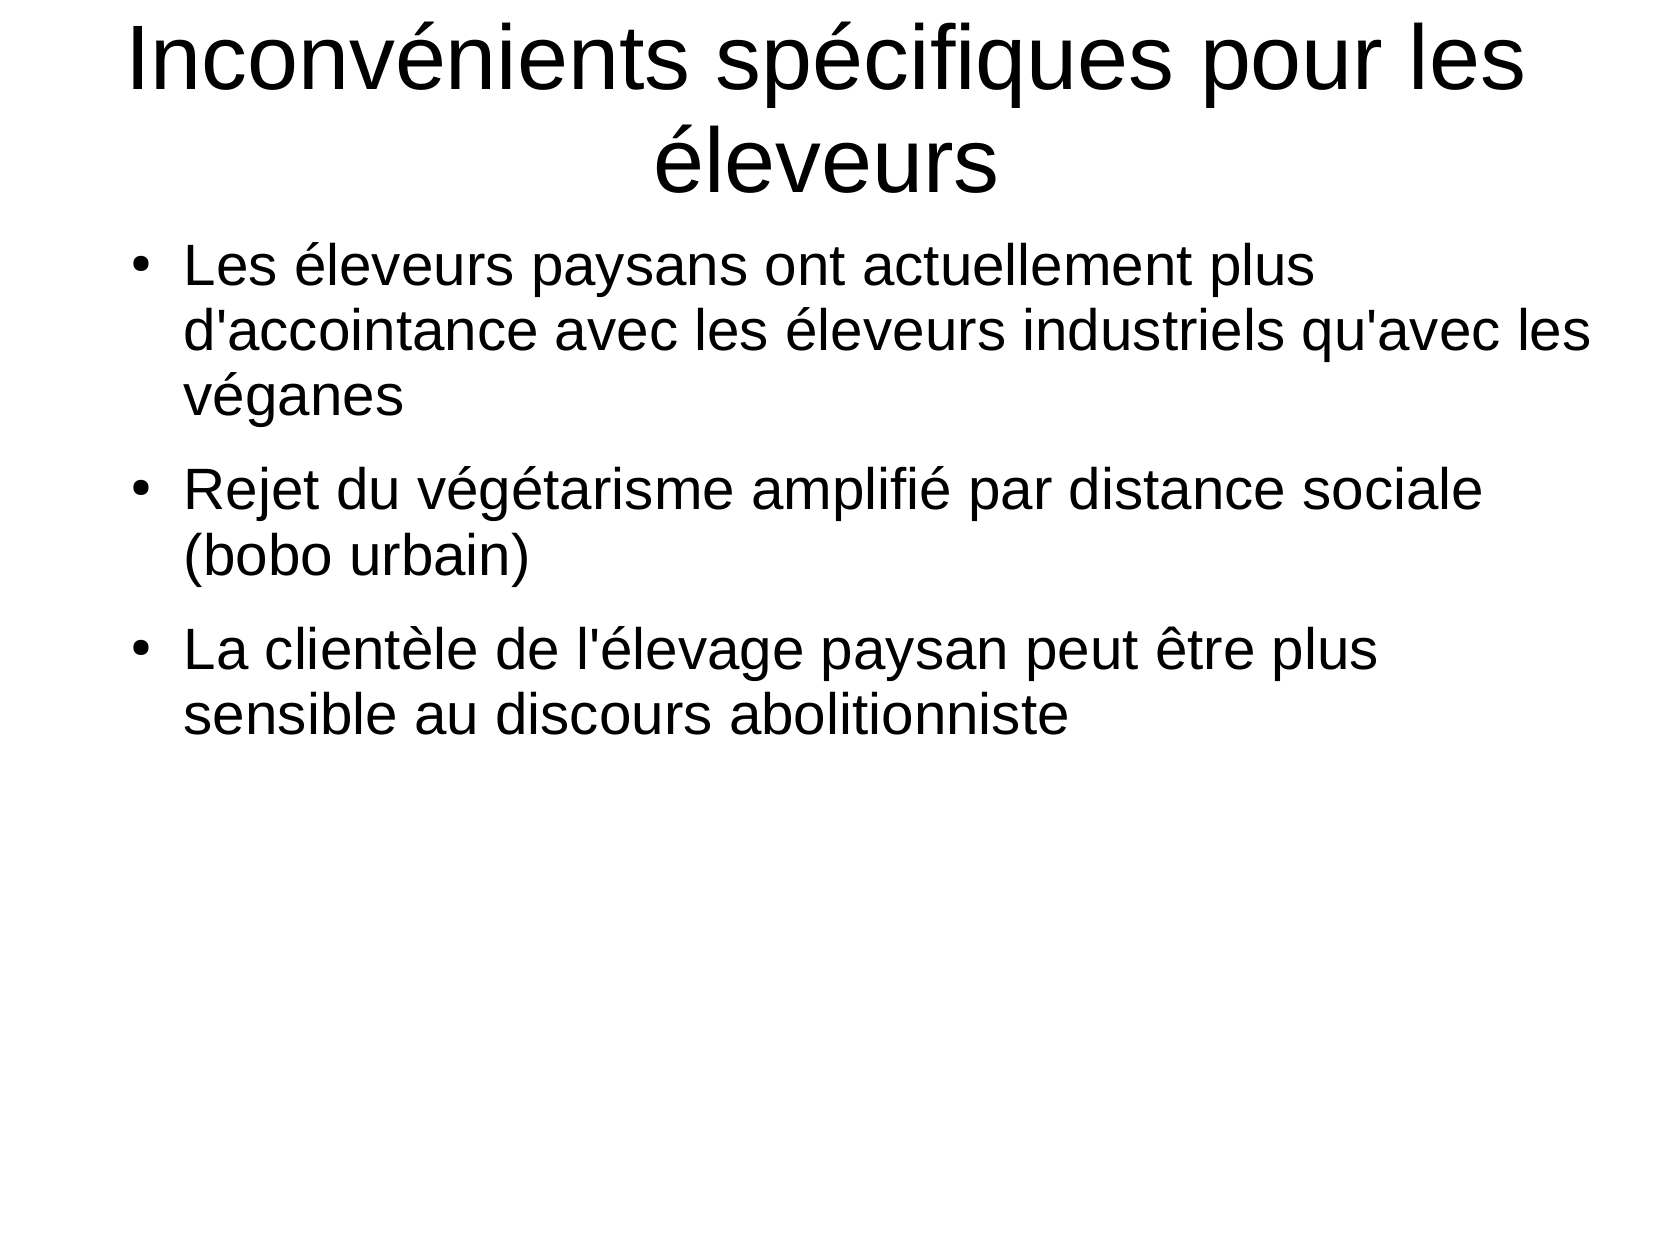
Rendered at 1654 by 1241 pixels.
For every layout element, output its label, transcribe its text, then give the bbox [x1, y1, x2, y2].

title Inconvénients spécifiques pour les éleveurs [82, 5, 1571, 213]
list Les éleveurs paysans ont actuellement plus d'accointance avec les éleveurs industriels qu'avec les véganes Rejet du végétarisme amplifié par distance sociale (bobo urbain) La clientèle de l'élevage paysan peut être plus sensible au discours abolitionniste [112, 232, 1602, 1241]
